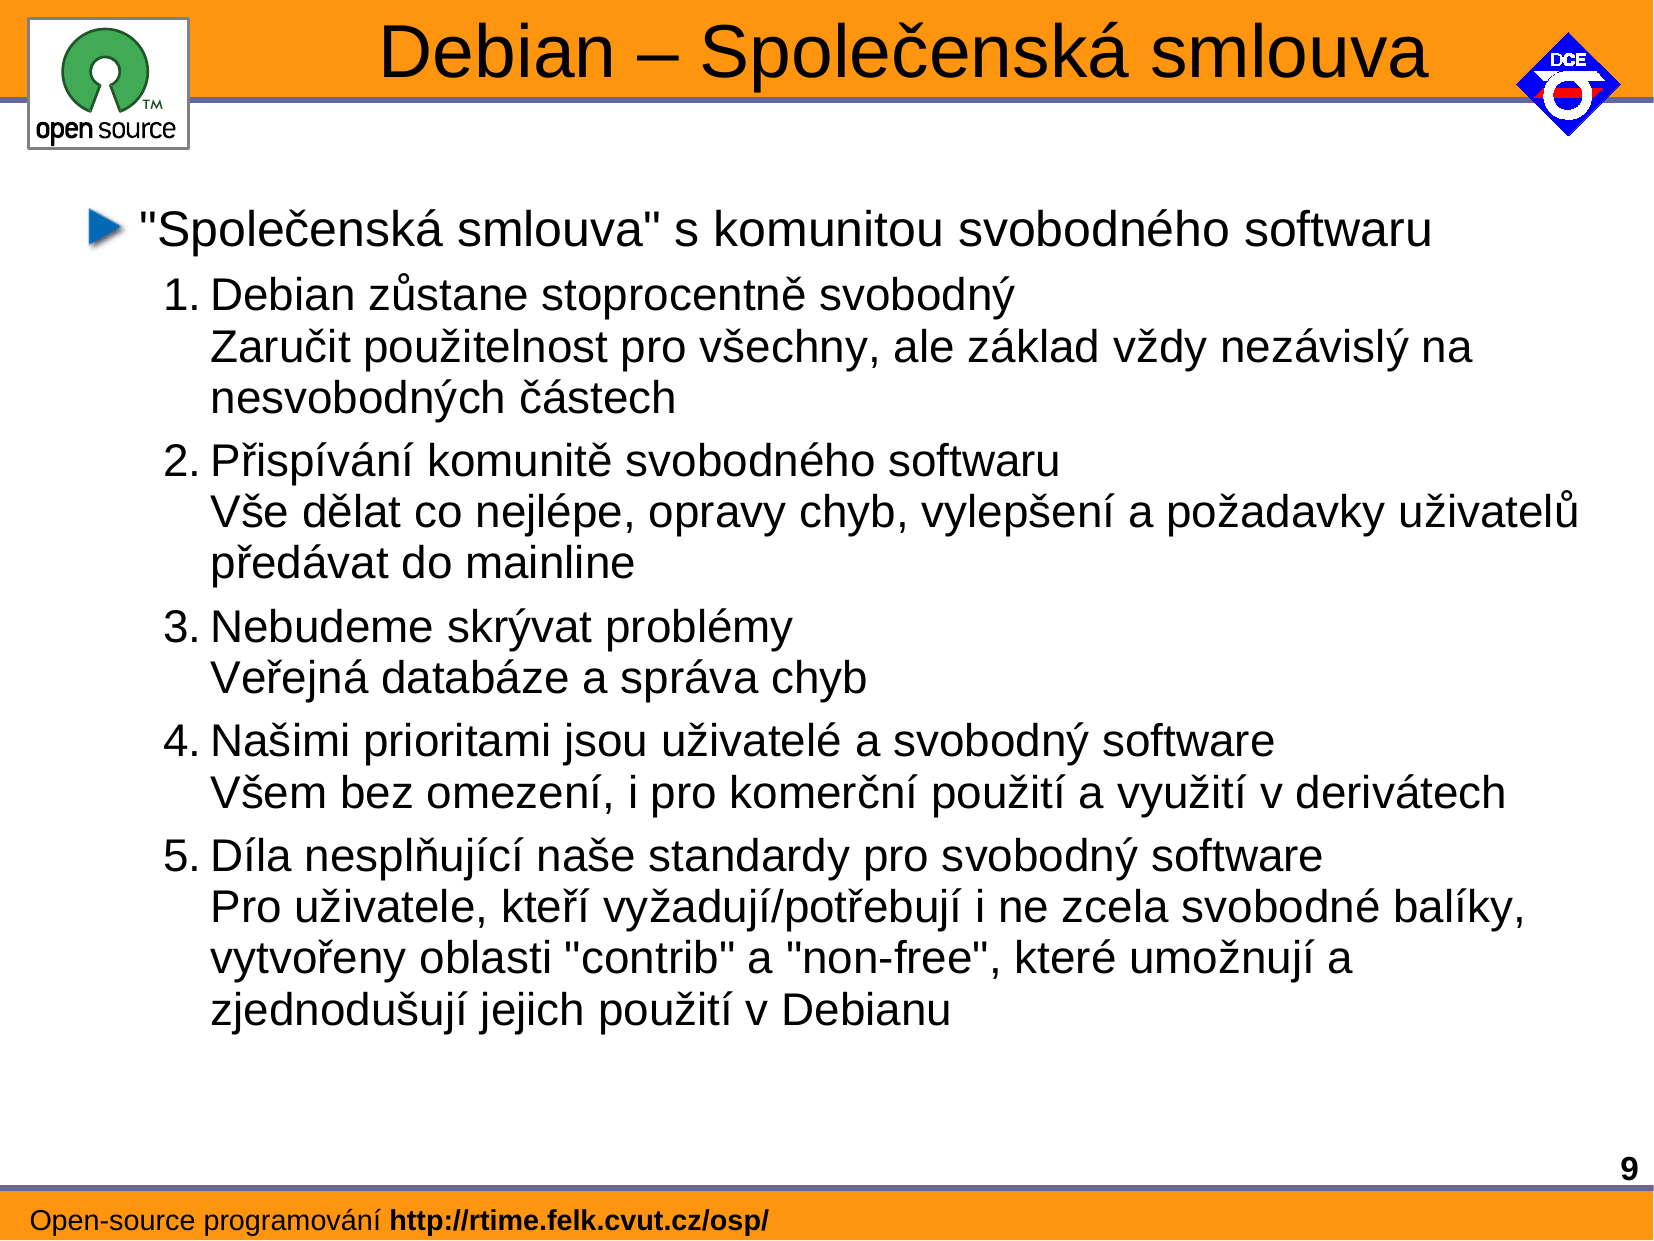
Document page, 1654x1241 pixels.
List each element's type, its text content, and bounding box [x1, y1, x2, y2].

list "Společenská smlouva" s komunitou svobodného softwaru Debian zůstane stoprocentně svobodný Zaručit použitelnost pro všechny, ale základ vždy nezávislý na nesvobodných částech Přispívání komunitě svobodného softwaru Vše dělat co nejlépe, opravy chyb, vylepšení a požadavky uživatelů předávat do mainline Nebudeme skrývat problémy Veřejná databáze a správa chyb Našimi prioritami jsou uživatelé a svobodný software Všem bez omezení, i pro komerční použití a využití v derivátech Díla nesplňující naše standardy pro svobodný software Pro uživatele, kteří vyžadují/potřebují i ne zcela svobodné balíky, vytvořeny oblasti "contrib" a "non-free", které umožnují a zjednodušují jejich použití v Debianu [68, 201, 1592, 1122]
title Debian – Společenská smlouva [178, 4, 1631, 98]
